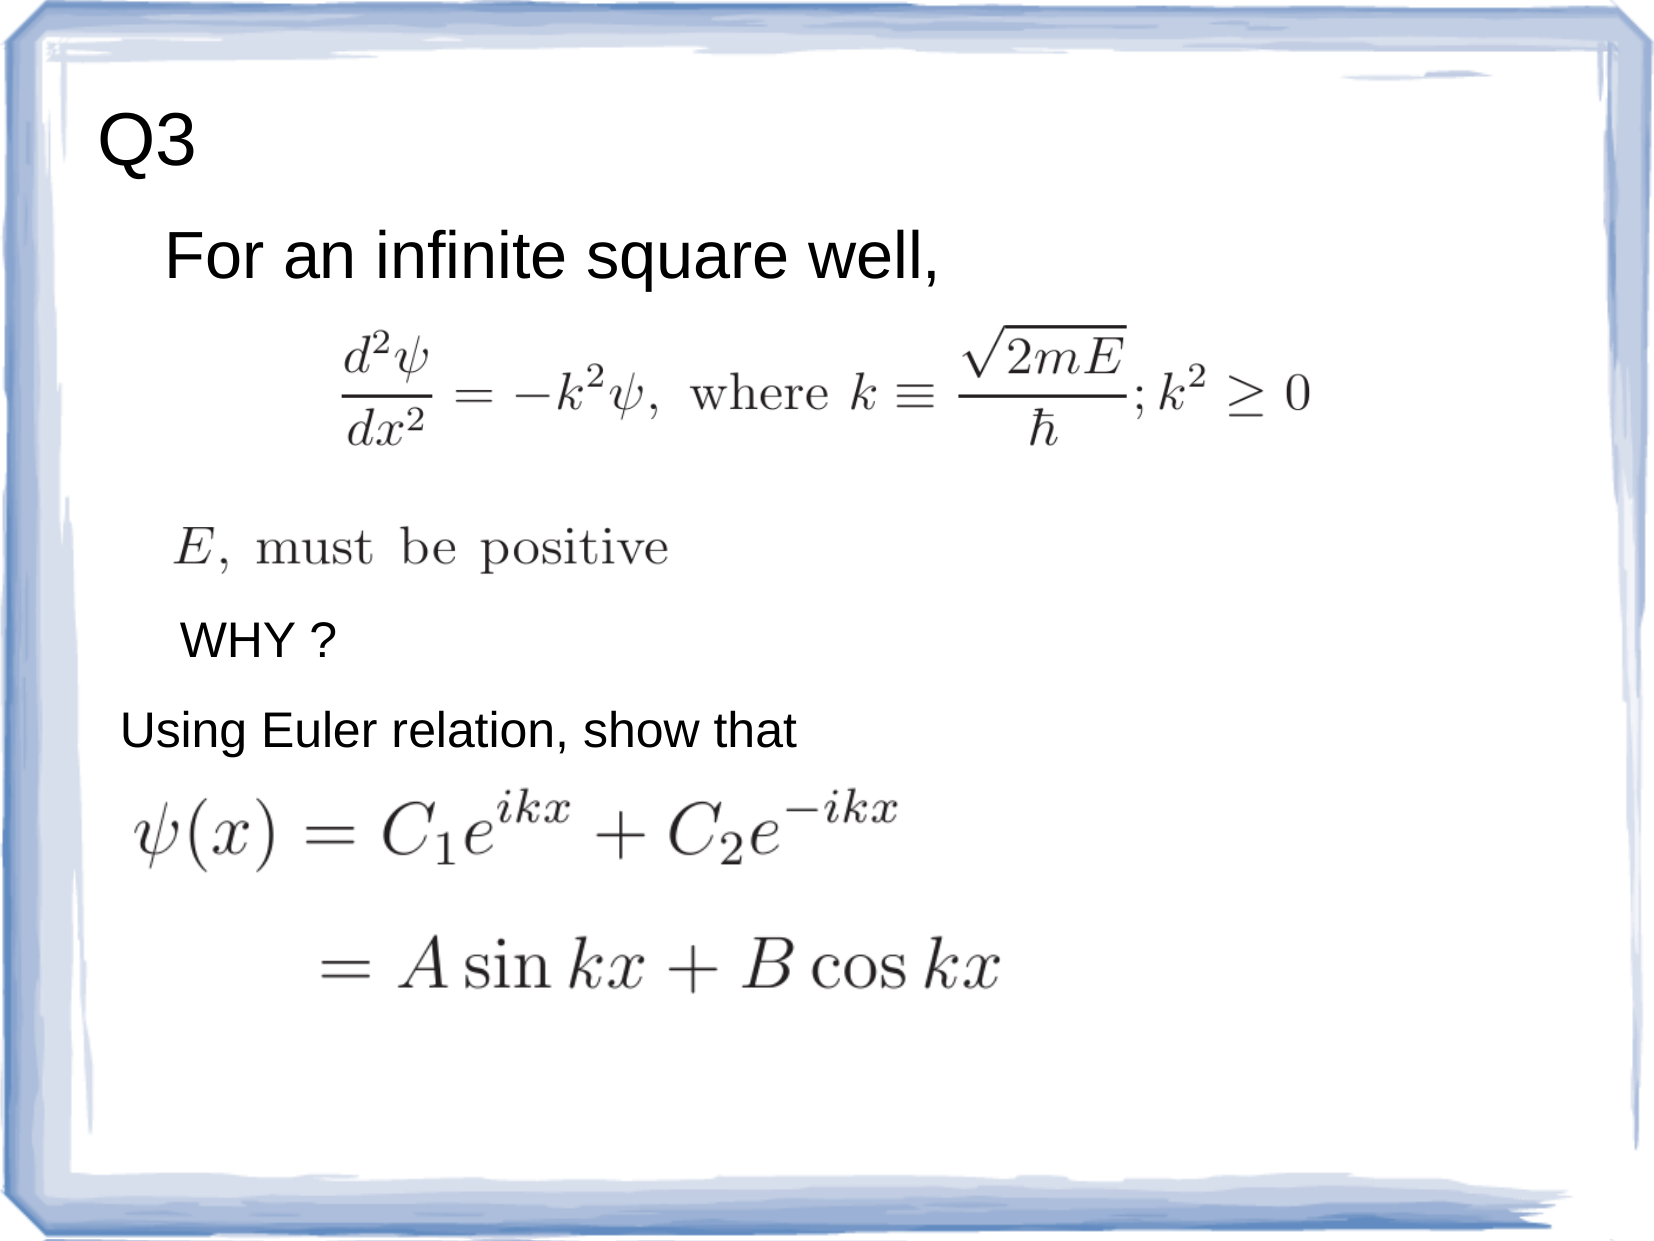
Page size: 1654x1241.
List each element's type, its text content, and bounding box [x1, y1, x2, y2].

picture [0, 0, 1654, 1241]
text_box WHY ? [165, 604, 736, 676]
text_box Q3 [82, 90, 346, 189]
text_box Using Euler relation, show that [105, 694, 1531, 766]
text_box For an infinite square well, [150, 210, 1141, 301]
